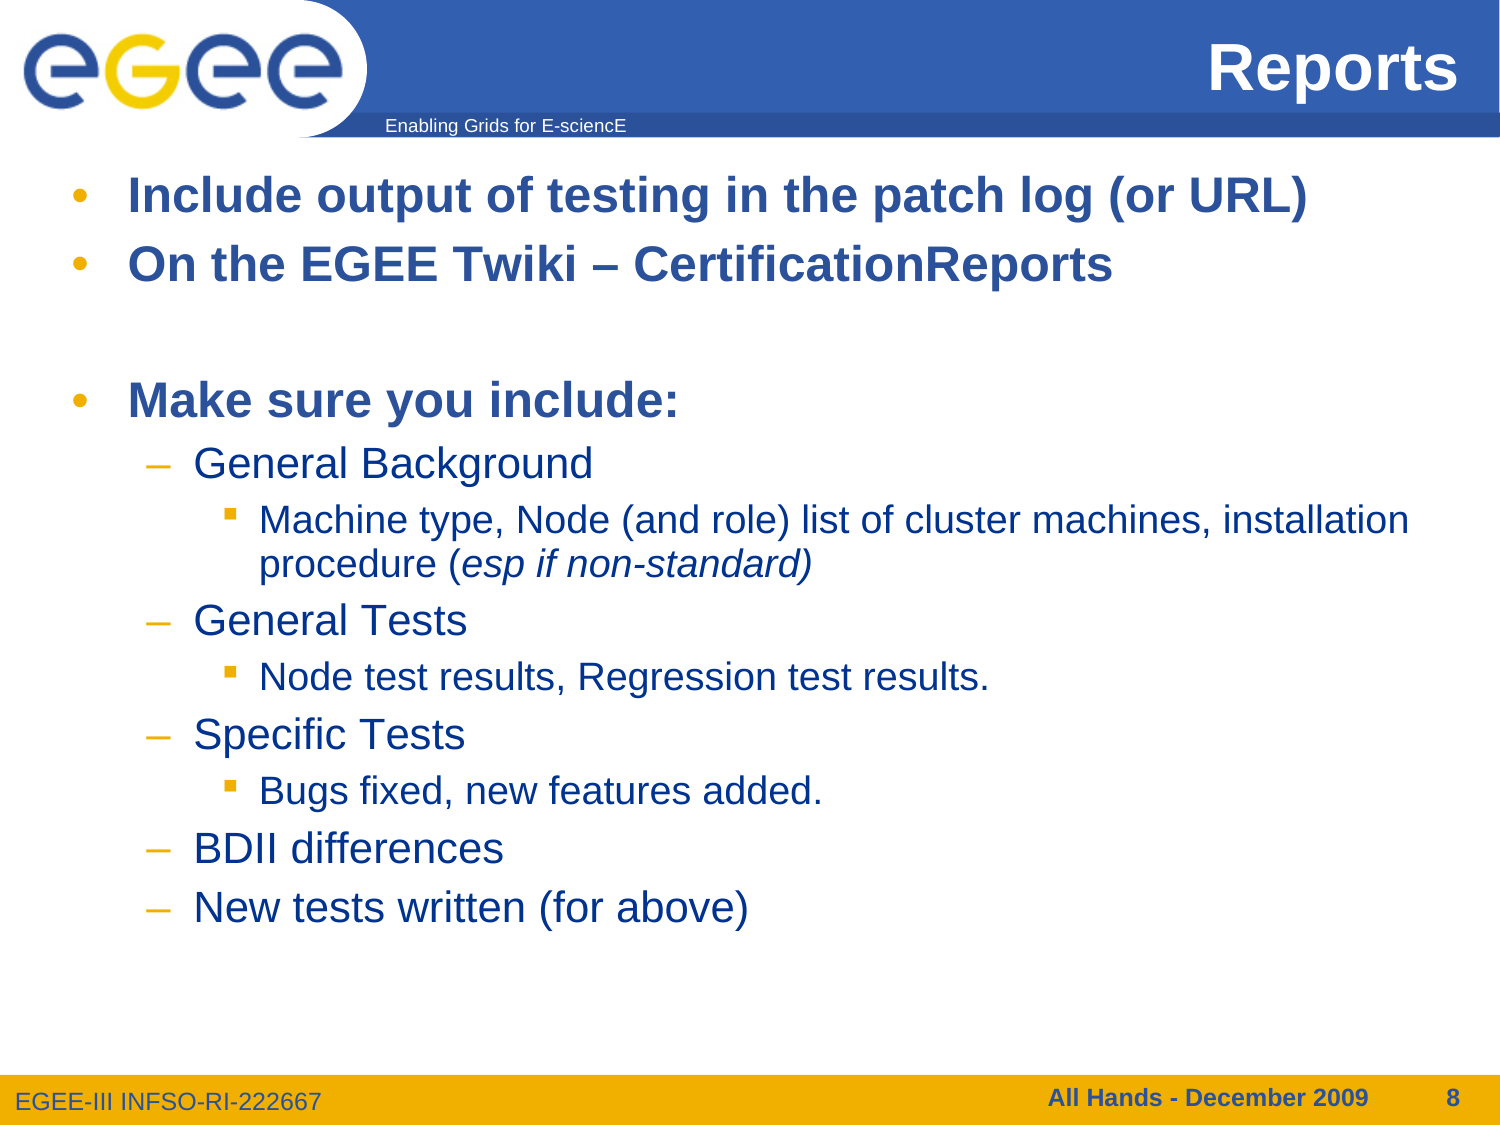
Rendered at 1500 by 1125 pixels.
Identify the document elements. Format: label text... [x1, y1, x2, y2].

list Include output of testing in the patch log (or URL) On the EGEE Twiki – CertificationReports Make sure you include: General Background Machine type, Node (and role) list of cluster machines, installation procedure (esp if non-standard) General Tests Node test results, Regression test results. Specific Tests Bugs fixed, new features added. BDII differences New tests written (for above) [56, 159, 1466, 903]
title Reports [369, 10, 1475, 124]
picture [18, 30, 349, 112]
